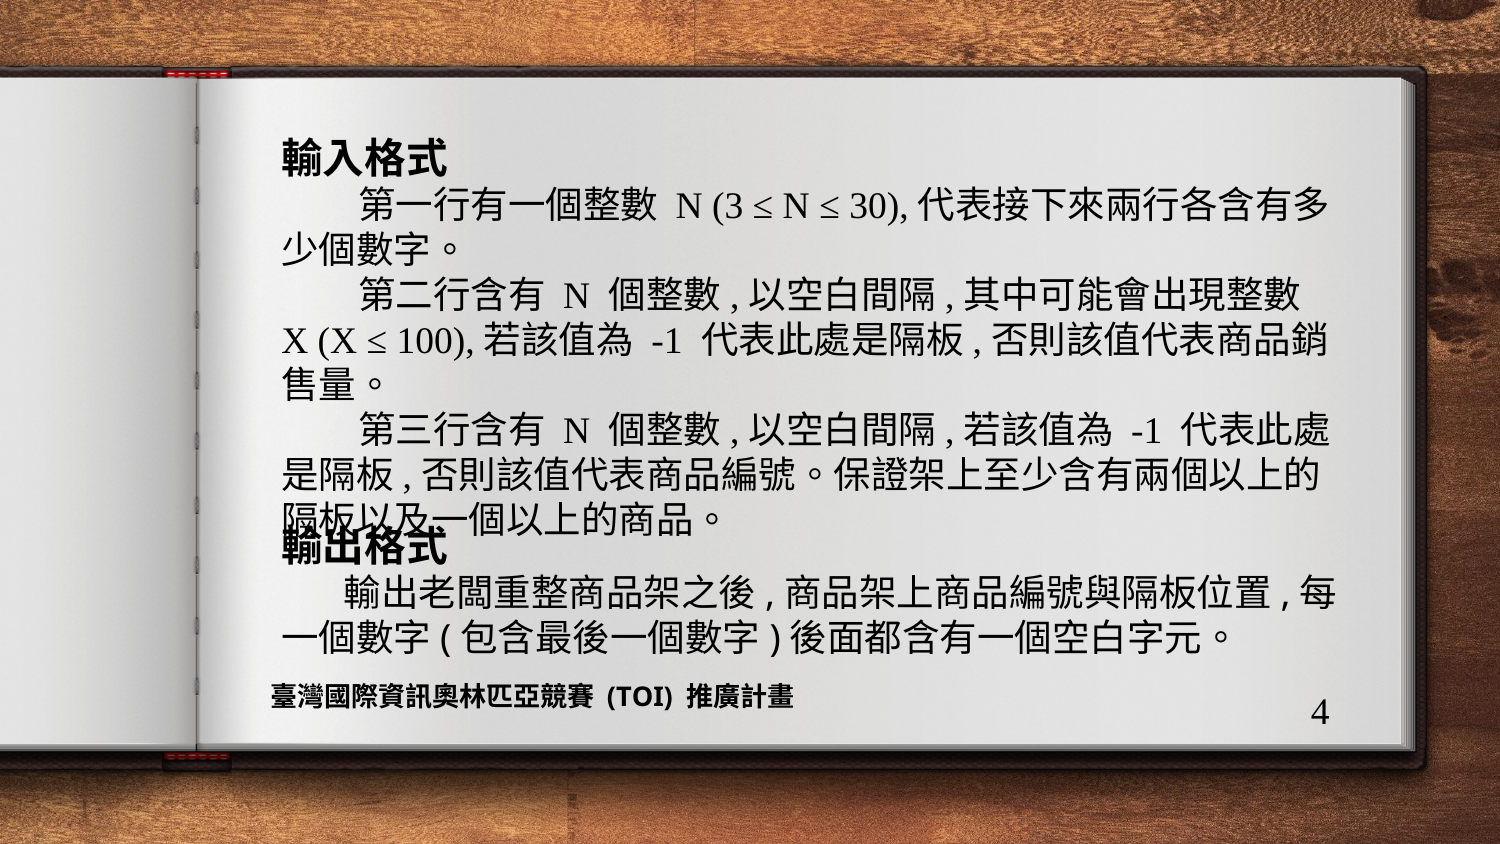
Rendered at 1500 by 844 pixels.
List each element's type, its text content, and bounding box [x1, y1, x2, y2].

text_box [1295, 672, 1386, 737]
text_box 輸入格式 第一行有一個整數 N (3 ≤ N ≤ 30),代表接下來兩行各含有多少個數字。 第二行含有 N 個整數,以空白間隔,其中可能會出現整數 X (X ≤ 100),若該值為 -1 代表此處是隔板,否則該值代表商品銷售量。 第三行含有 N 個整數,以空白間隔,若該值為 -1 代表此處是隔板,否則該值代表商品編號。保證架上至少含有兩個以上的隔板以及一個以上的商品。 [266, 124, 1356, 512]
text_box 輸出格式 輸出老闆重整商品架之後,商品架上商品編號與隔板位置,每一個數字(包含最後一個數字)後面都含有一個空白字元。 [266, 512, 1368, 667]
